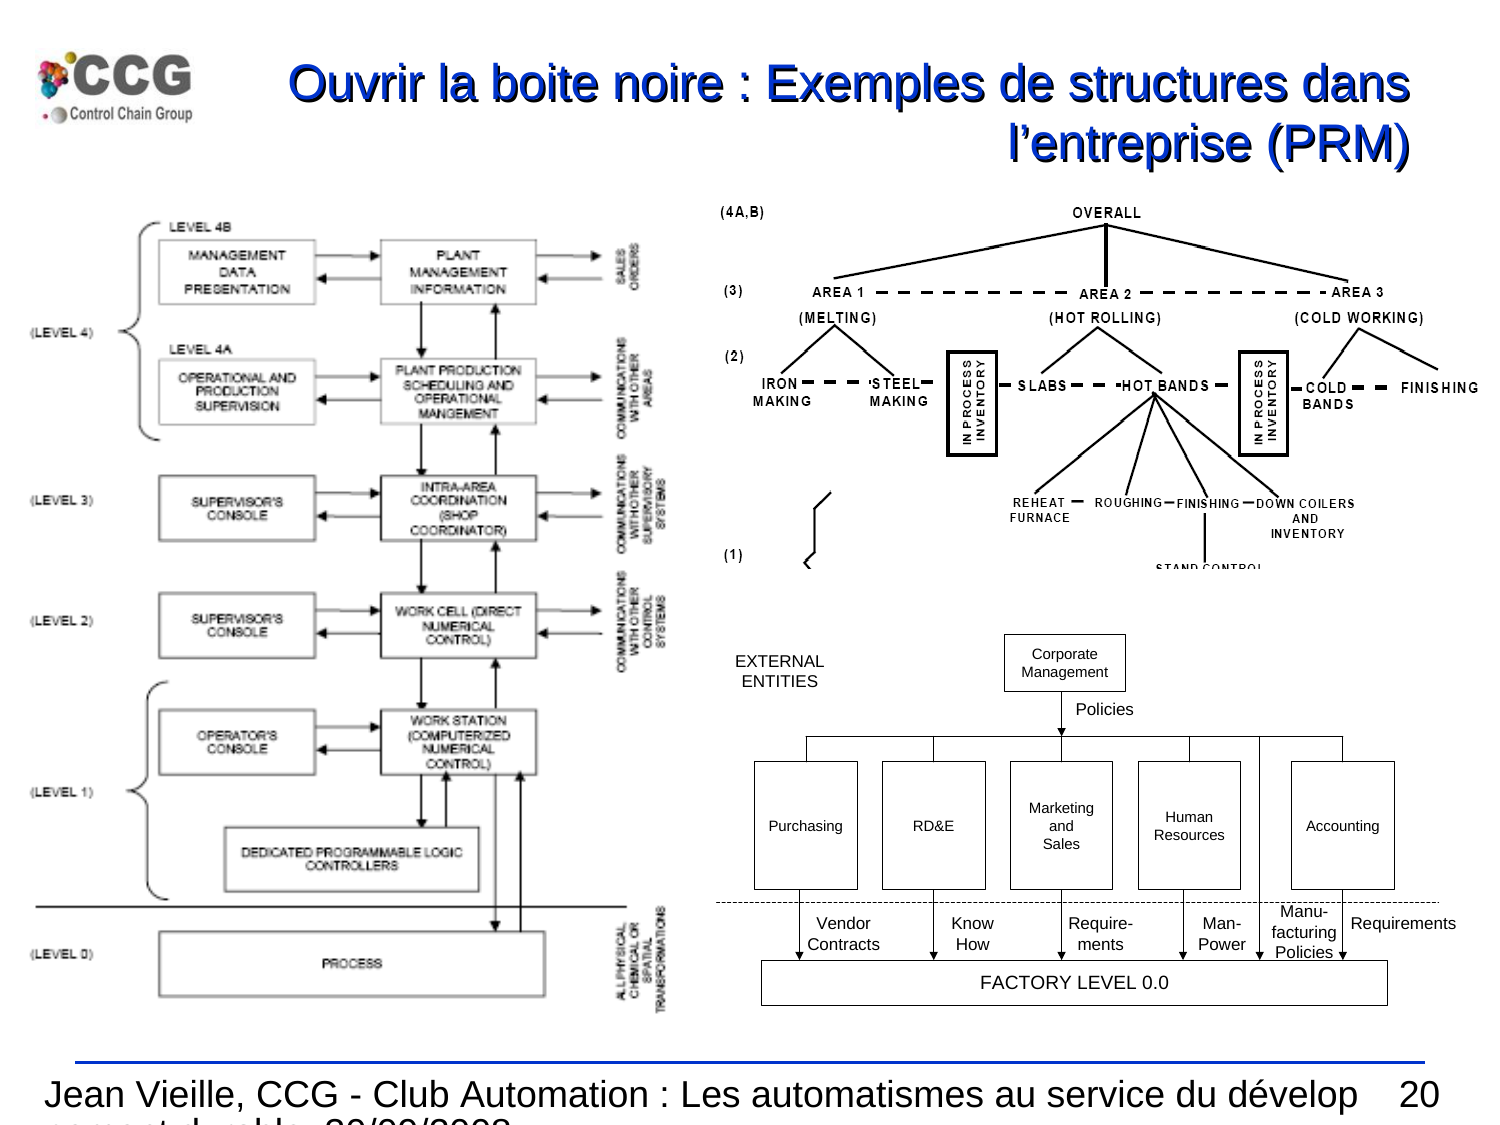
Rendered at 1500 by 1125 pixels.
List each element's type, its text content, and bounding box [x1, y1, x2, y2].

picture [17, 202, 675, 1024]
title Ouvrir la boite noire : Exemples de structures dans l’entreprise (PRM) [236, 42, 1426, 178]
picture [710, 178, 1489, 569]
picture [35, 48, 195, 129]
picture [715, 633, 1465, 1006]
